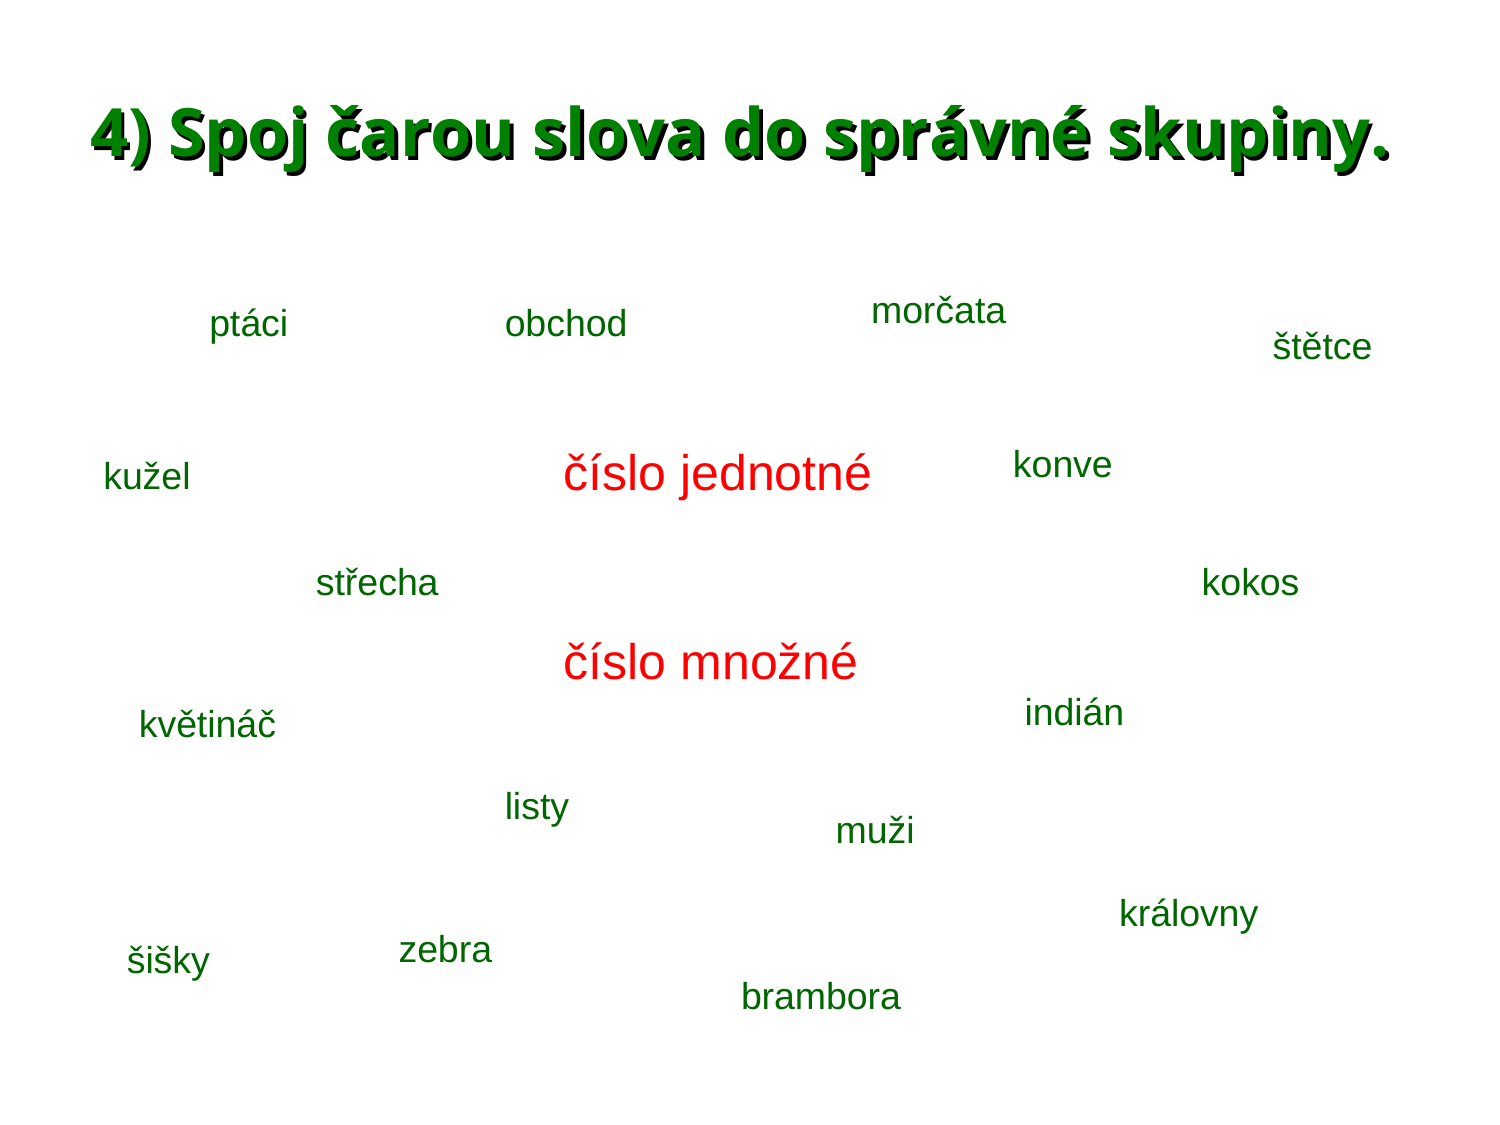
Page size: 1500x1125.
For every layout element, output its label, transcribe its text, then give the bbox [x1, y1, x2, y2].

title 4) Spoj čarou slova do správné skupiny. [75, 40, 1451, 220]
text_box muži [820, 798, 1176, 860]
text_box morčata [856, 278, 1176, 340]
text_box štětce [1257, 314, 1447, 375]
text_box zebra [383, 916, 703, 978]
text_box květináč [123, 692, 349, 753]
text_box brambora [726, 964, 987, 1025]
text_box ptáci [194, 290, 479, 352]
text_box číslo množné [549, 621, 940, 789]
text_box číslo jednotné [549, 432, 1010, 508]
text_box střecha [301, 550, 514, 612]
text_box královny [1104, 881, 1388, 942]
text_box kužel [88, 444, 290, 505]
text_box konve [998, 432, 1282, 493]
text_box šišky [112, 928, 349, 990]
text_box obchod [490, 290, 715, 352]
text_box indián [1009, 680, 1282, 742]
text_box listy [490, 774, 680, 836]
text_box kokos [1186, 550, 1459, 612]
